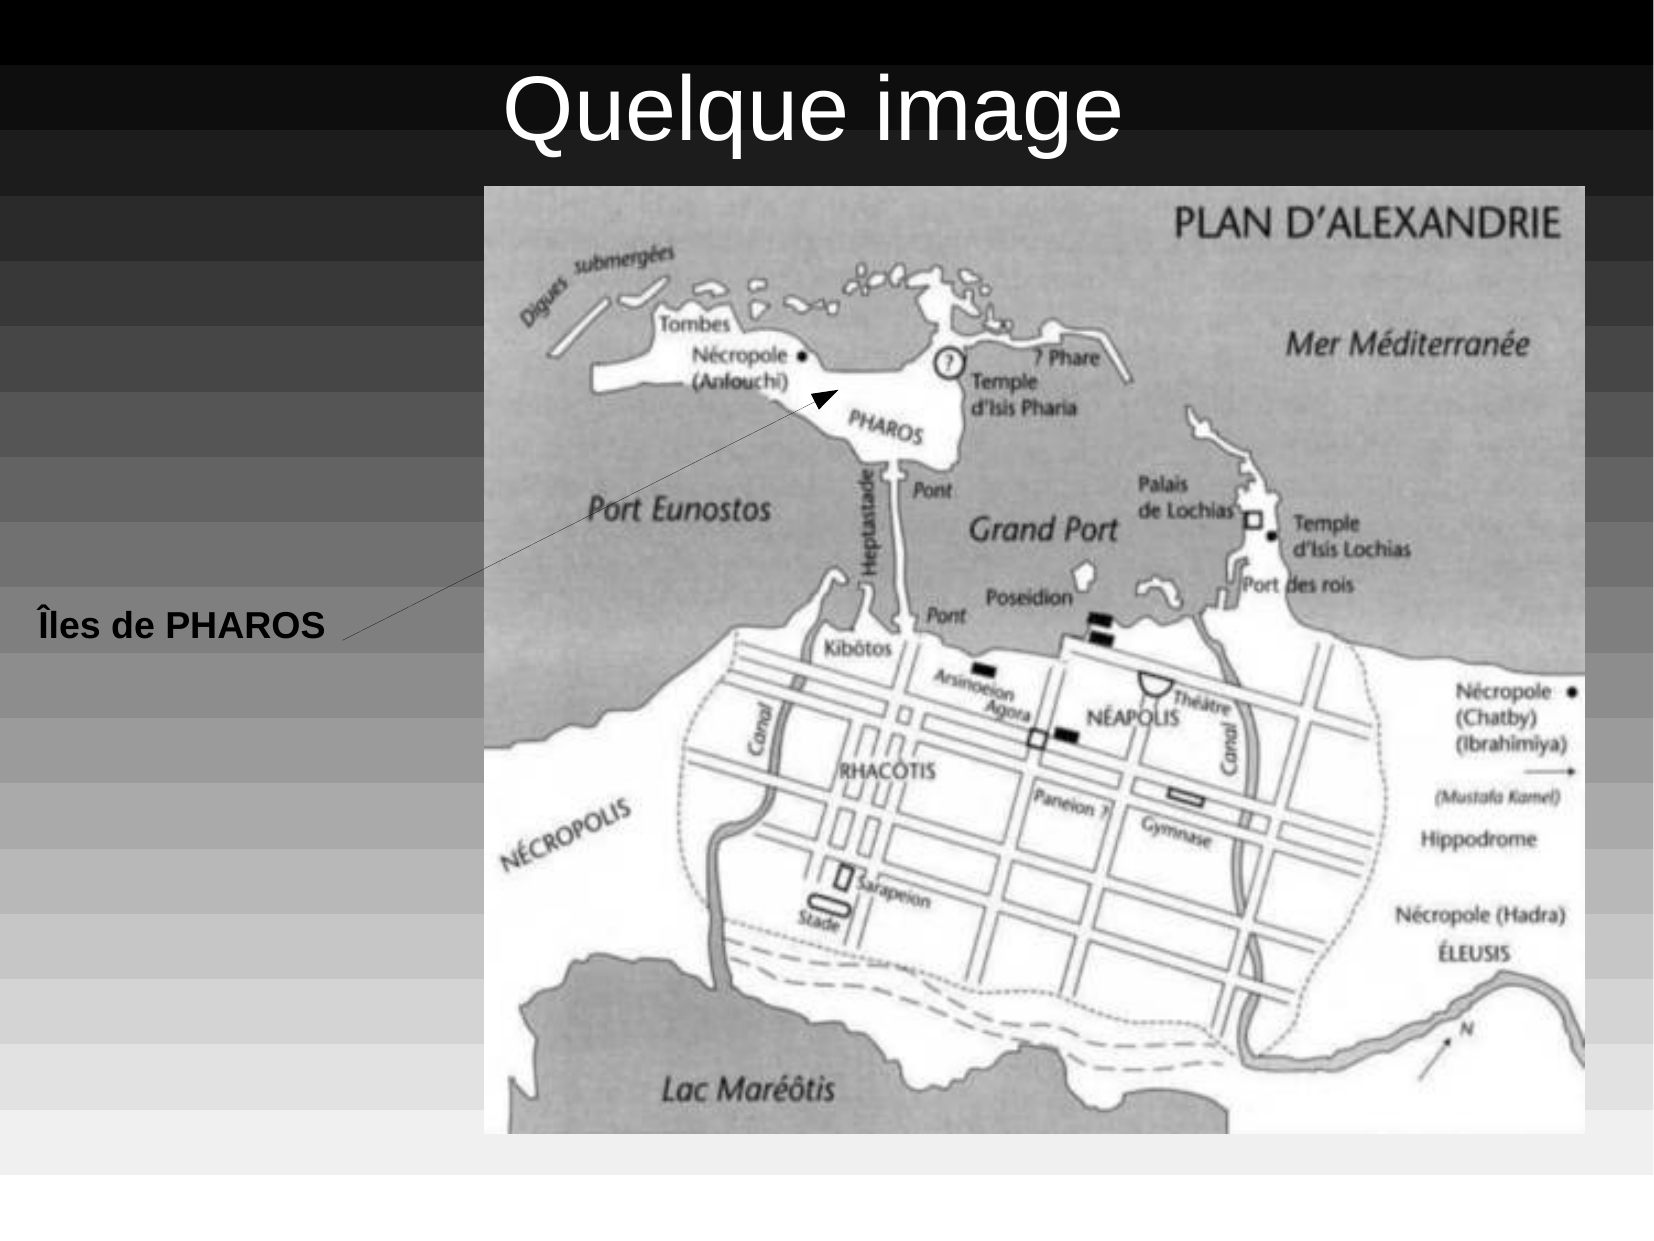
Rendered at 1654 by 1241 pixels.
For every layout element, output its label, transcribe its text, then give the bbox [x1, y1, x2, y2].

picture [484, 186, 1585, 1134]
title Quelque image [82, 17, 1571, 201]
text_box Îles de PHAROS [23, 596, 378, 709]
